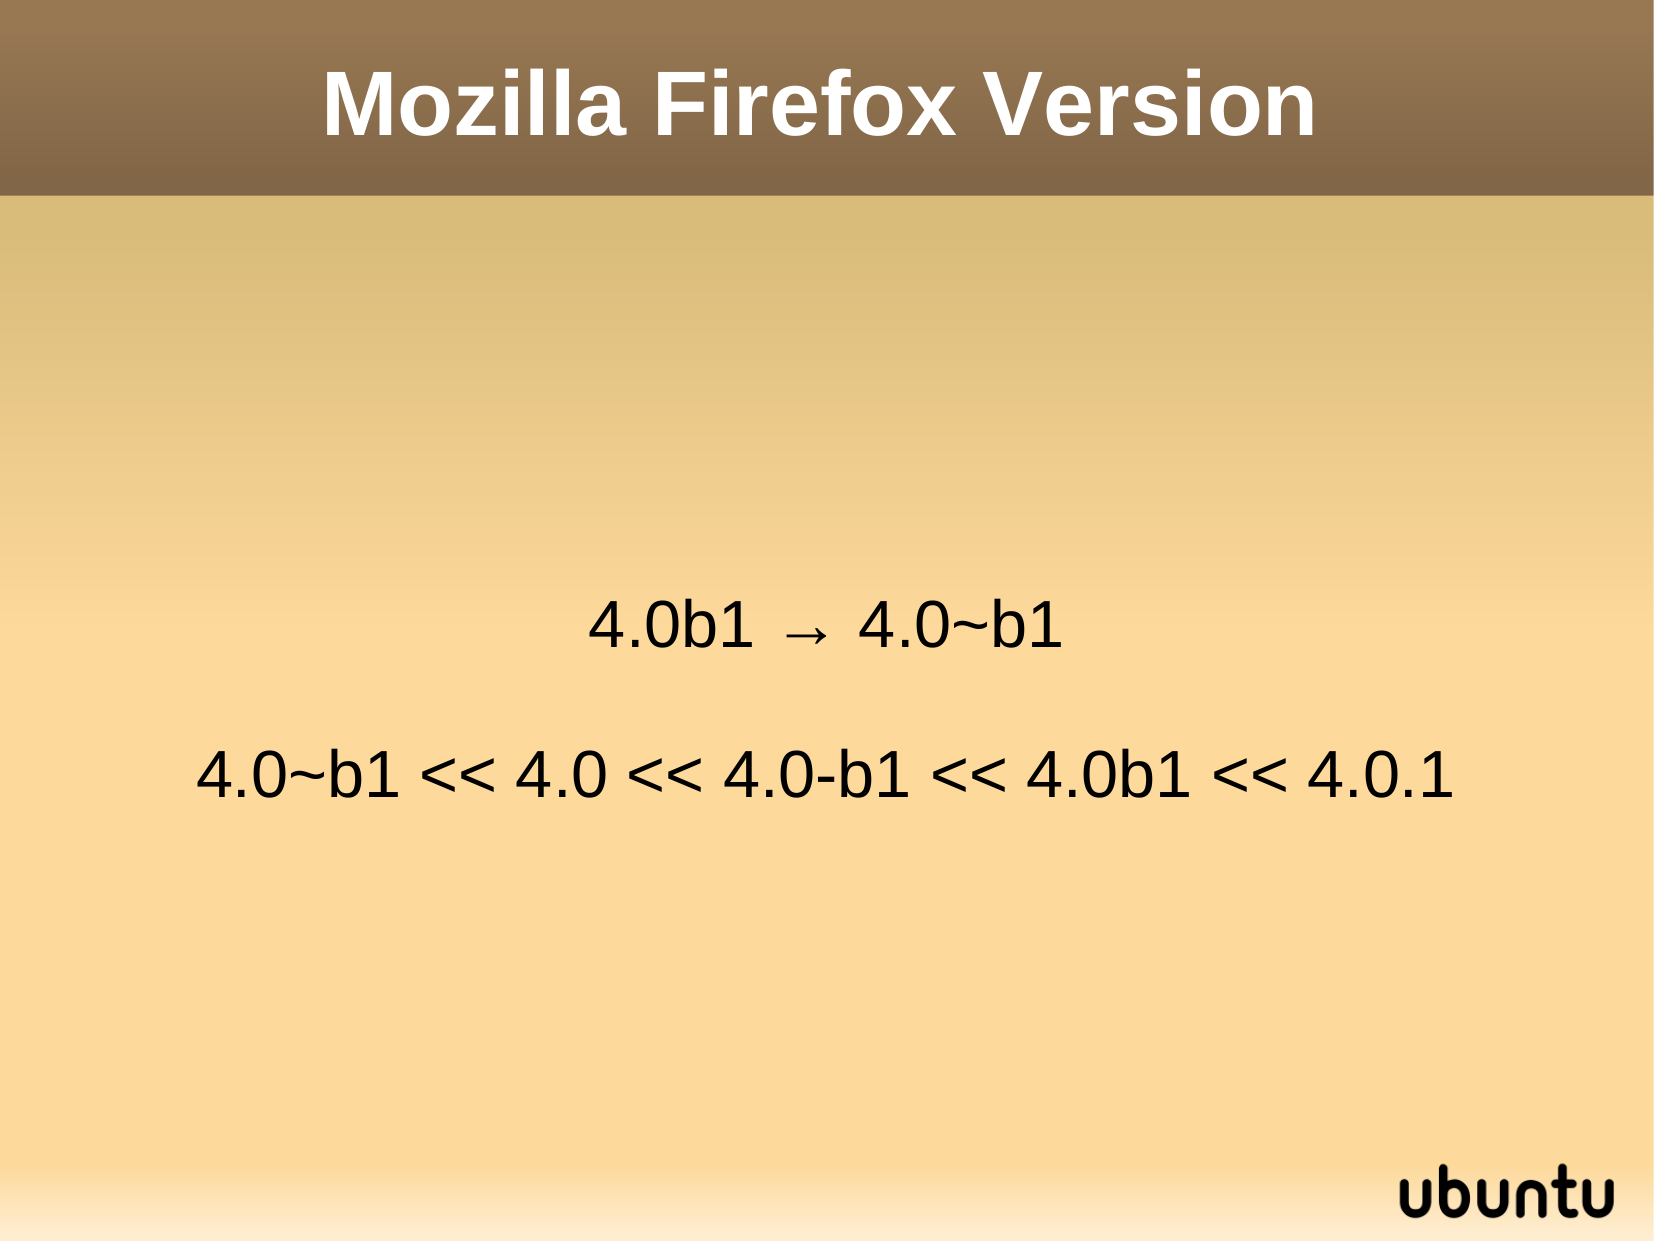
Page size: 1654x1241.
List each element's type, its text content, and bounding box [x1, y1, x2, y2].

title Mozilla Firefox Version [76, 7, 1565, 200]
picture [0, 0, 1654, 1241]
subtitle 4.0b1 → 4.0~b1 4.0~b1 << 4.0 << 4.0-b1 << 4.0b1 << 4.0.1 [82, 290, 1571, 1109]
